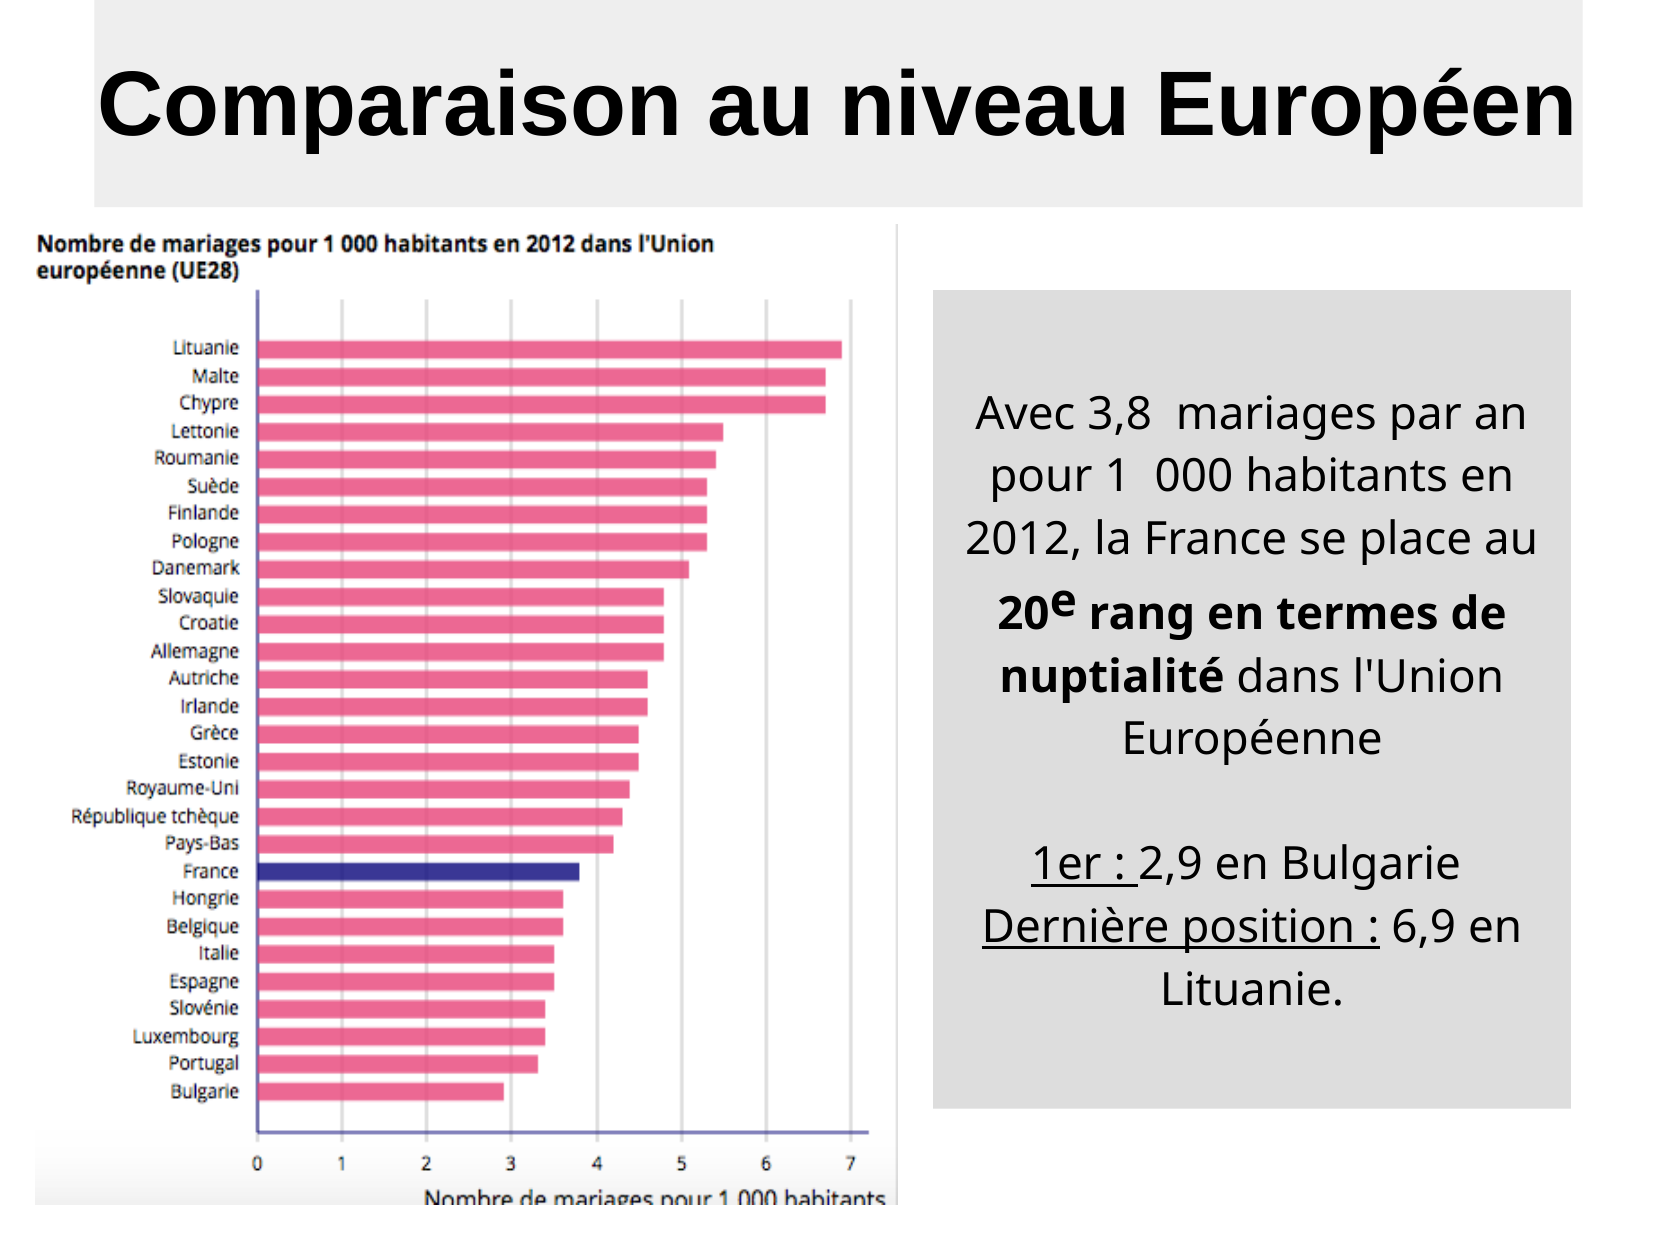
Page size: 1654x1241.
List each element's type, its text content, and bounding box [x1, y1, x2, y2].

picture [35, 224, 898, 1205]
subtitle Avec 3,8 mariages par an pour 1 000 habitants en 2012, la France se place au 20e rang en termes de nuptialité dans l'Union Européenne 1er : 2,9 en Bulgarie Dernière position : 6,9 en Lituanie. [933, 290, 1571, 1109]
title Comparaison au niveau Européen [94, 0, 1583, 208]
